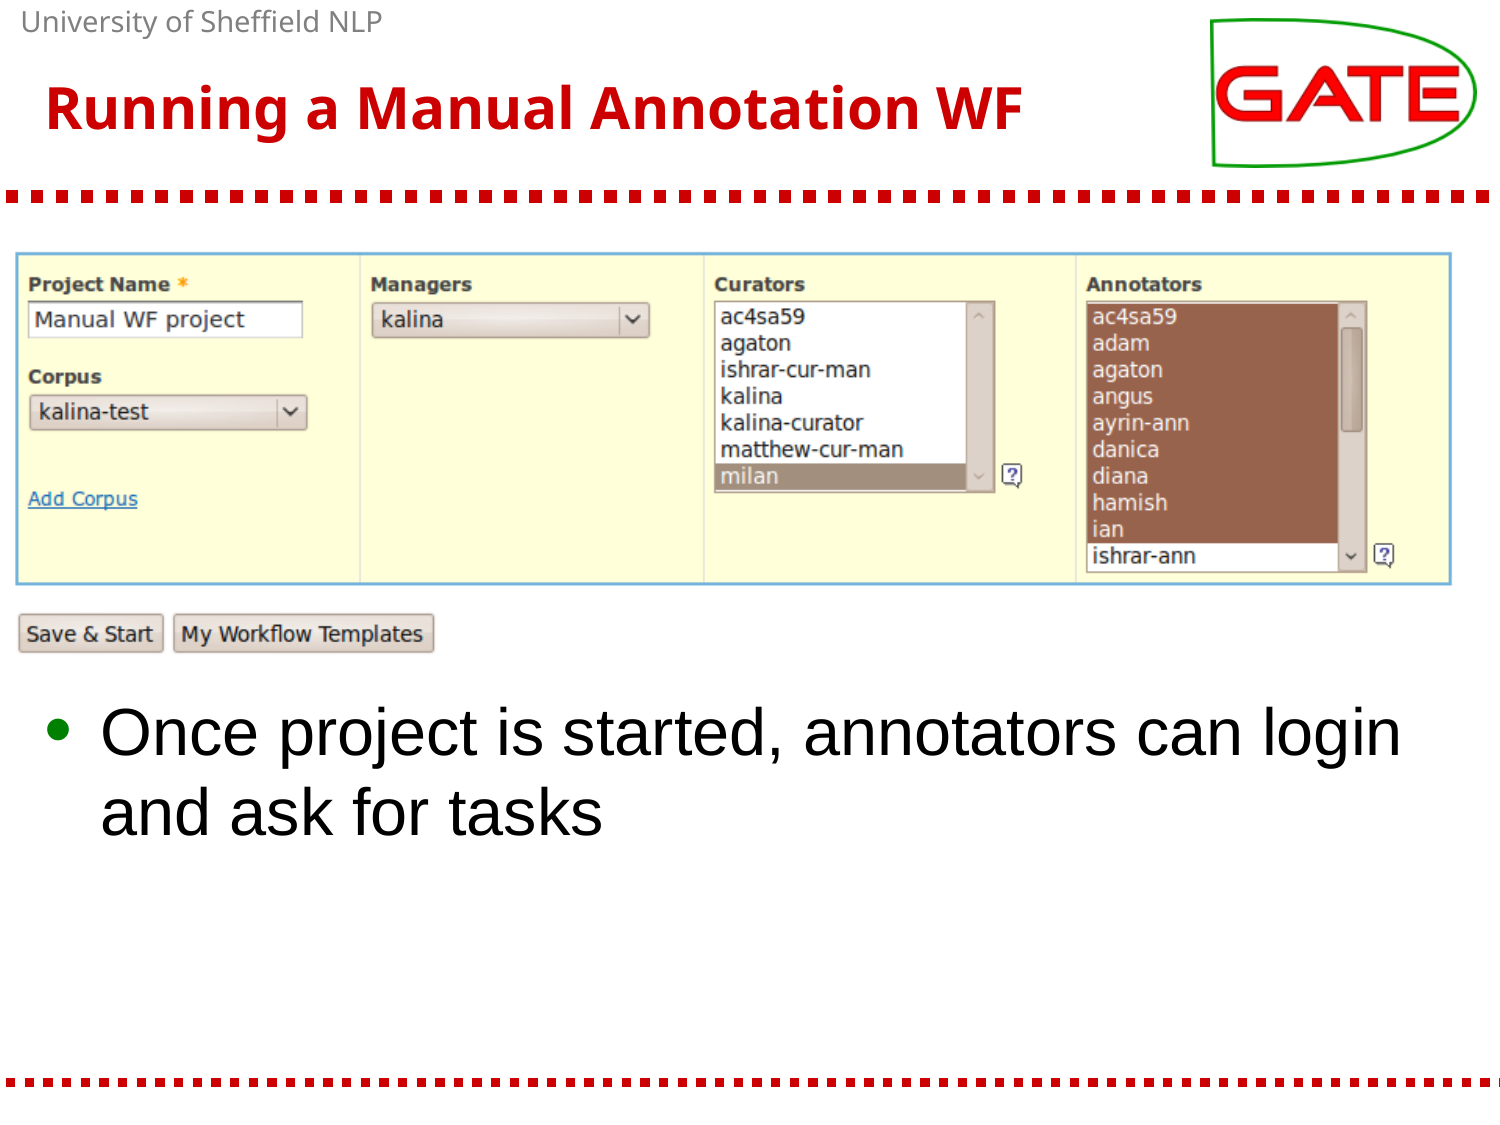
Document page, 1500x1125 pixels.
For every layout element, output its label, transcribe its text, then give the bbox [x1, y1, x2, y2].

title Running a Manual Annotation WF [29, 42, 1188, 149]
list Once project is started, annotators can login and ask for tasks [29, 680, 1459, 1071]
picture [0, 243, 1474, 664]
picture [1210, 18, 1477, 168]
